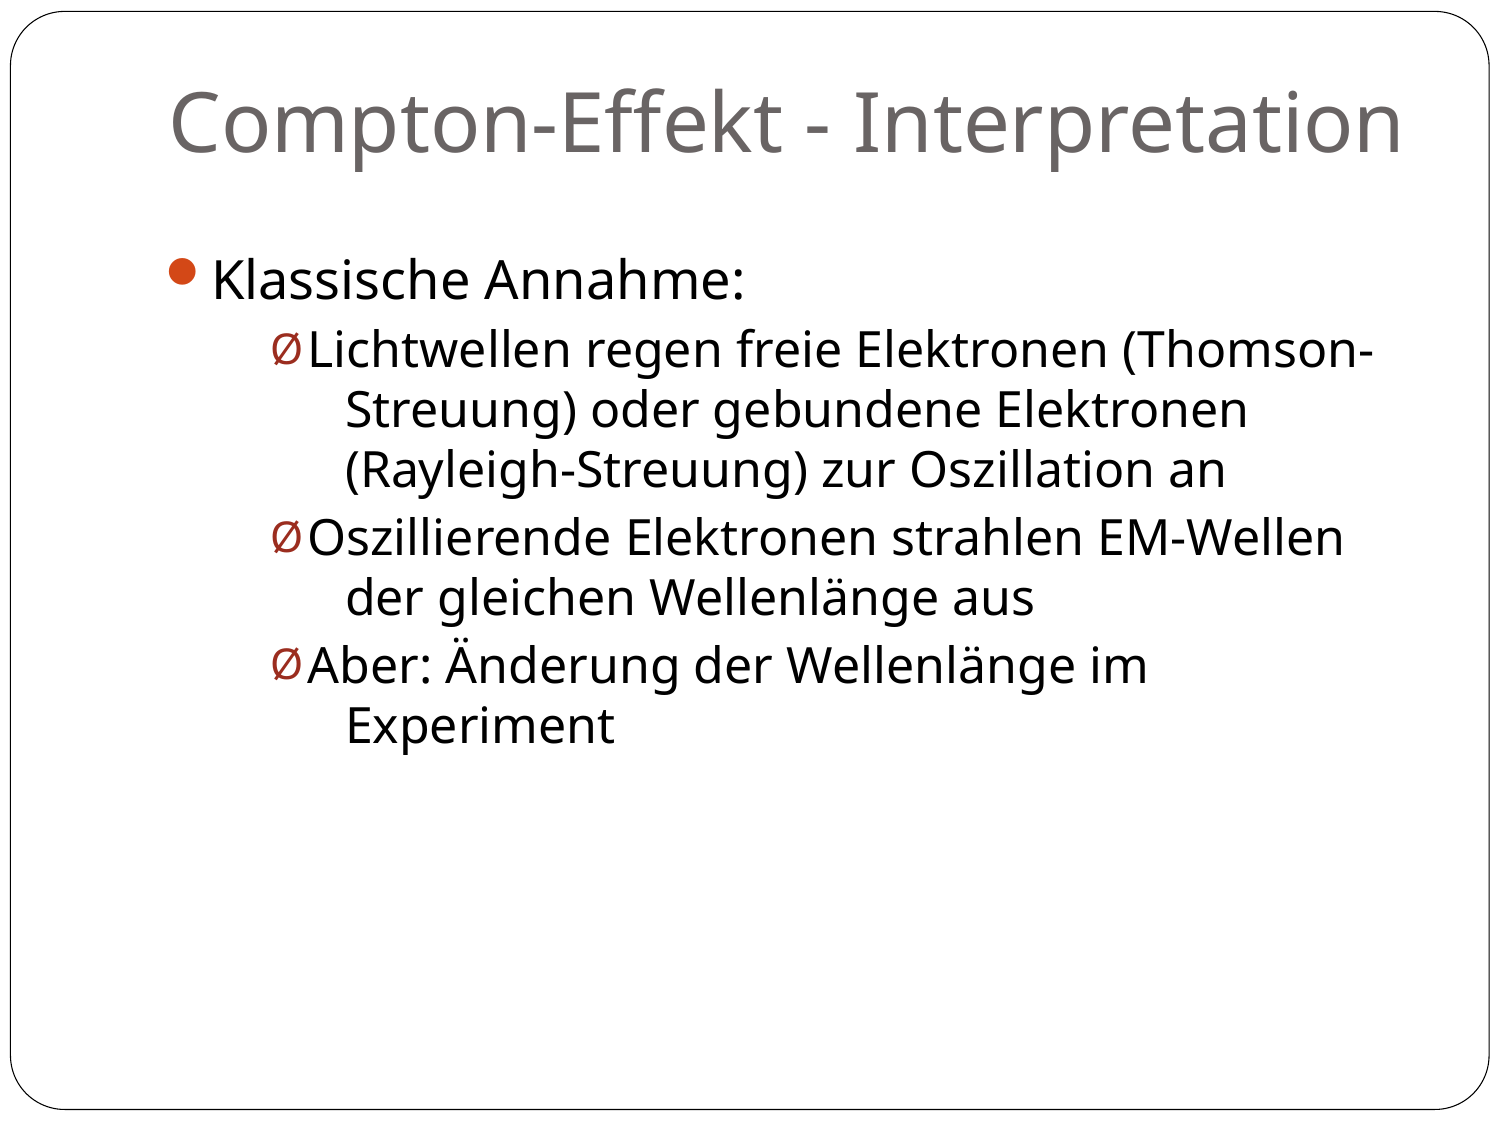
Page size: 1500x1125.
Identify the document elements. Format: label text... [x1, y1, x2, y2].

list Klassische Annahme: Lichtwellen regen freie Elektronen (Thomson-Streuung) oder gebundene Elektronen (Rayleigh-Streuung) zur Oszillation an Oszillierende Elektronen strahlen EM-Wellen der gleichen Wellenlänge aus Aber: Änderung der Wellenlänge im Experiment [150, 237, 1426, 988]
title Compton-Effekt - Interpretation [150, 45, 1426, 185]
